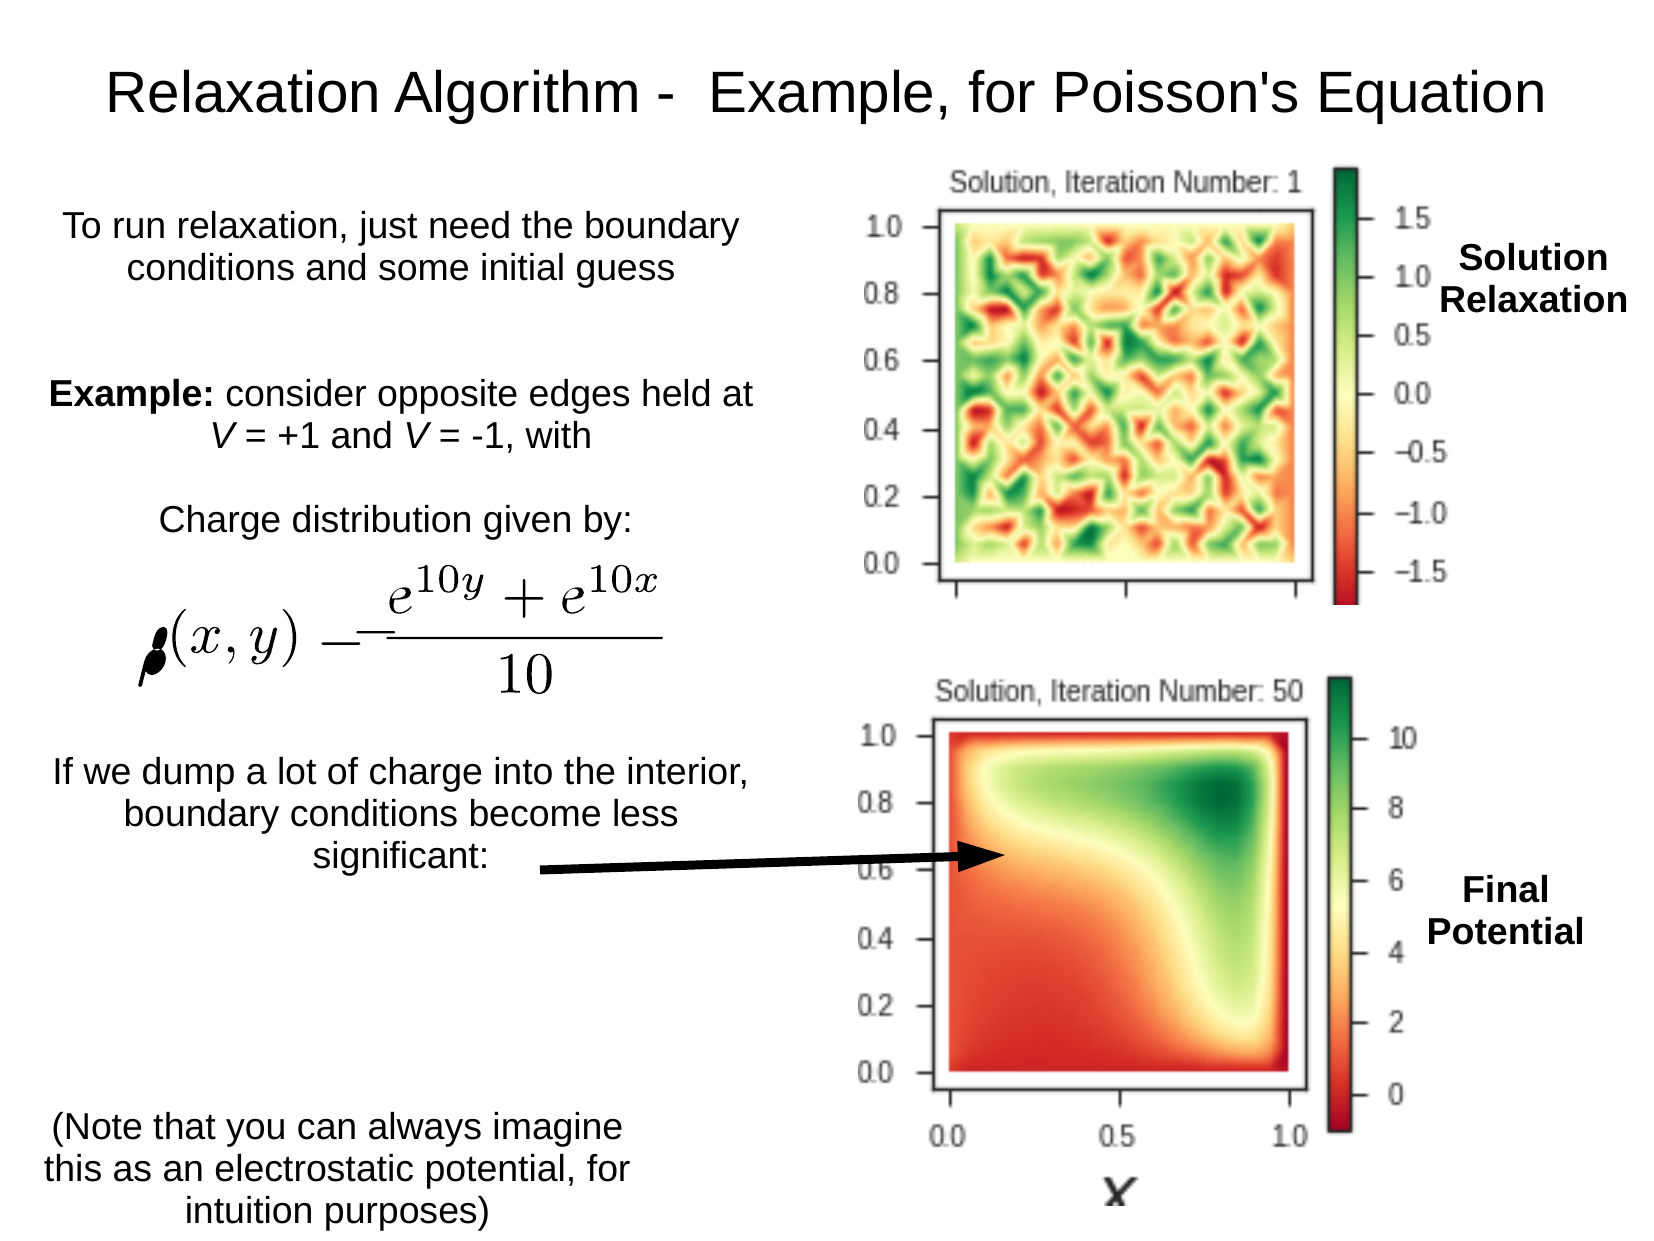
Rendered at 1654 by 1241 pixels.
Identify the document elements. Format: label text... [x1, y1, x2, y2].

title Relaxation Algorithm - Example, for Poisson's Equation [82, 49, 1571, 136]
picture [858, 136, 1465, 1206]
text_box Solution Relaxation [1418, 229, 1650, 329]
text_box (Note that you can always imagine this as an electrostatic potential, for intuition purposes) [15, 1098, 661, 1239]
text_box To run relaxation, just need the boundary conditions and some initial guess Example: consider opposite edges held at V = +1 and V = -1, with Charge distribution given by: If we dump a lot of charge into the interior, boundary conditions become less significant: [25, 196, 776, 968]
text_box Final Potential [1410, 861, 1602, 961]
text_box [136, 564, 663, 694]
